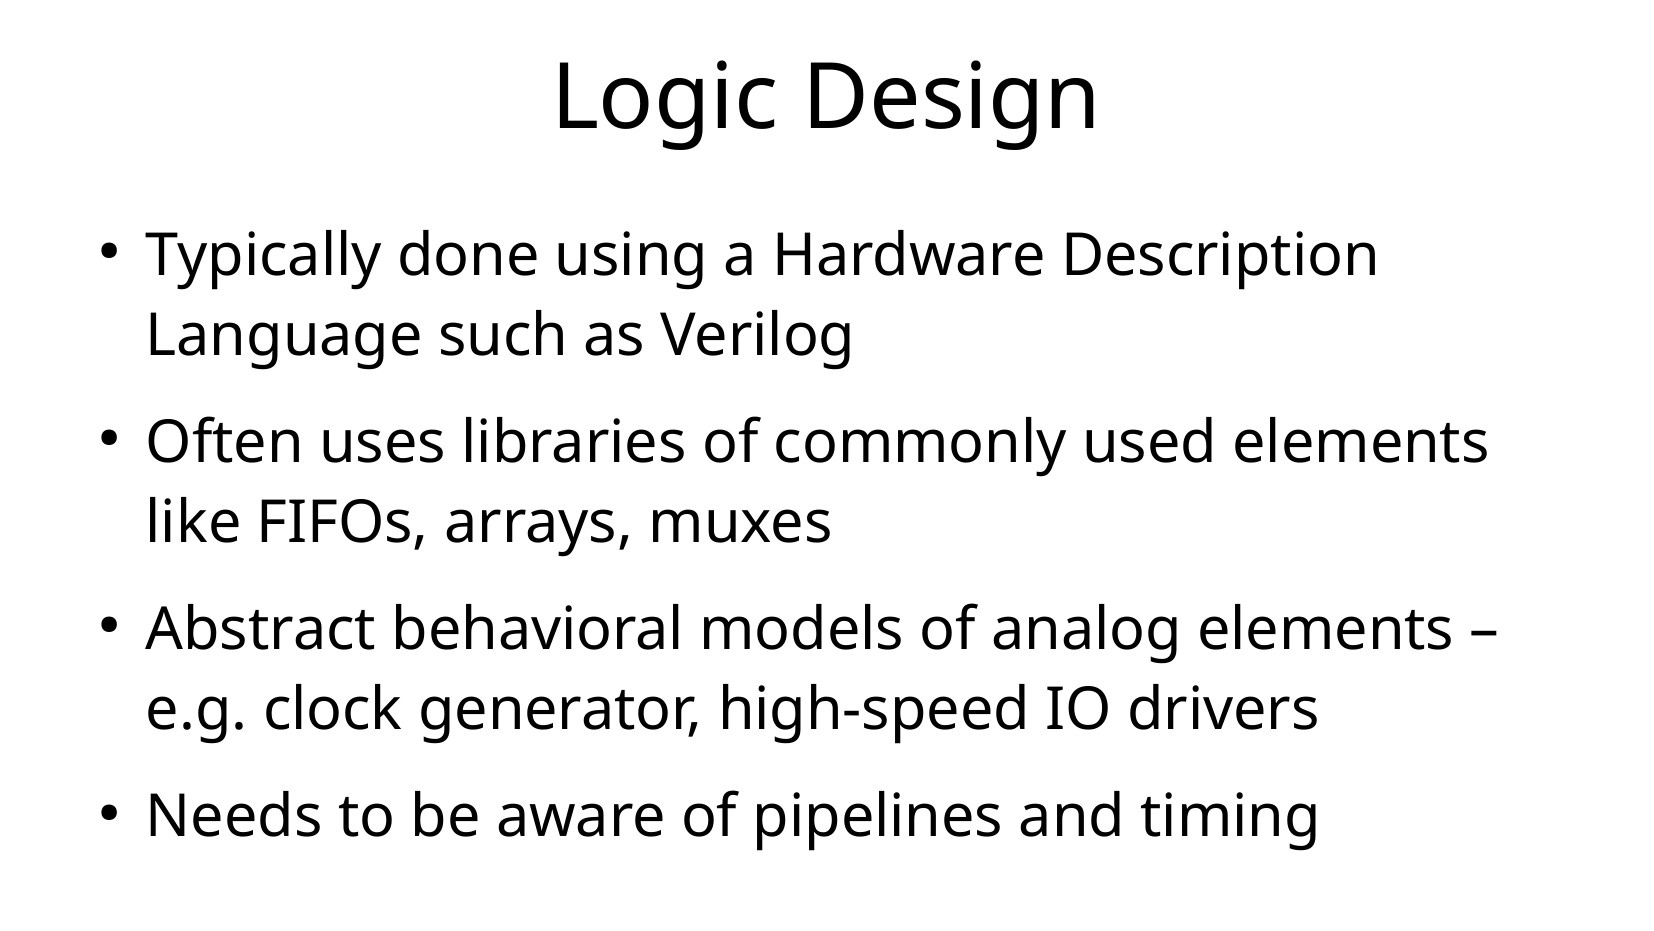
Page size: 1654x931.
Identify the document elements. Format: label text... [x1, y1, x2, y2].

list Typically done using a Hardware Description Language such as Verilog Often uses libraries of commonly used elements like FIFOs, arrays, muxes Abstract behavioral models of analog elements – e.g. clock generator, high-speed IO drivers Needs to be aware of pipelines and timing [82, 105, 1571, 856]
title Logic Design [82, 15, 1571, 105]
